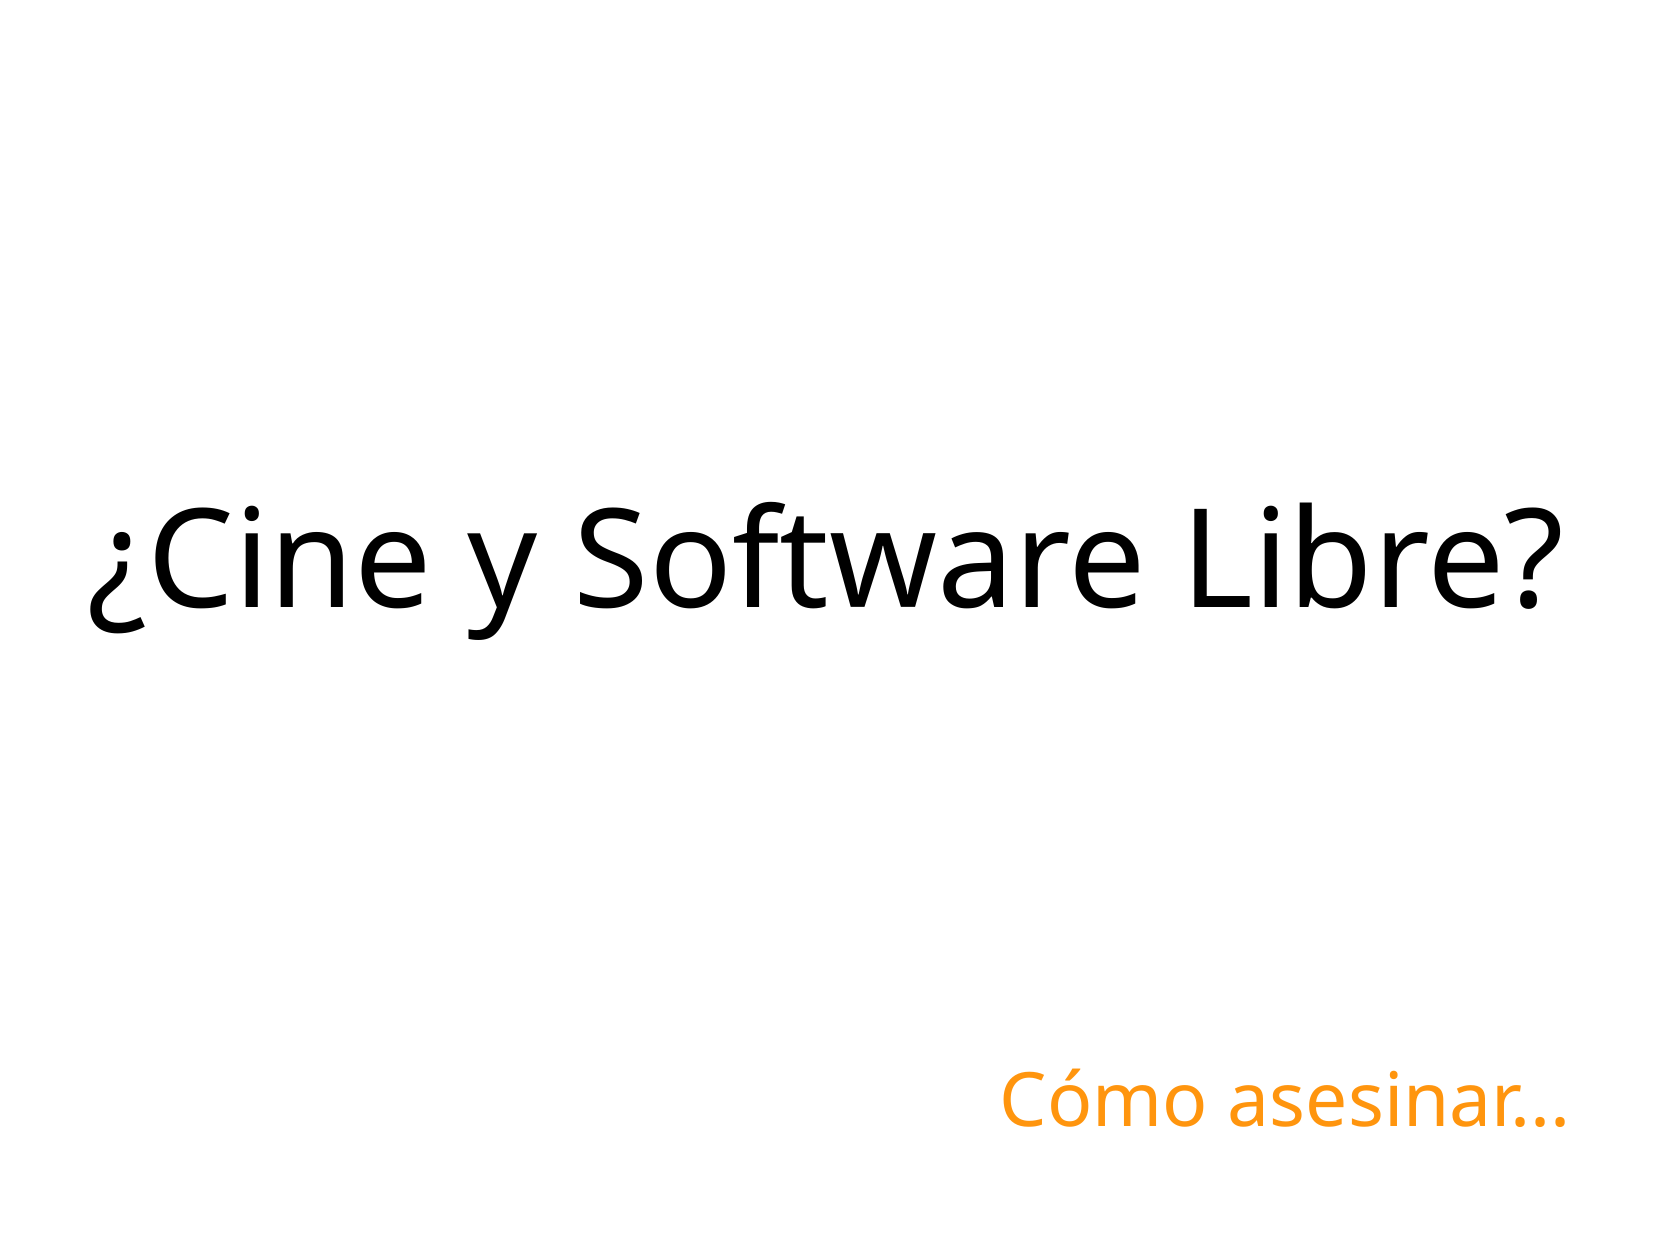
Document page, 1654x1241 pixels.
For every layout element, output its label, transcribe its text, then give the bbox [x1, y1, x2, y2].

title Cómo asesinar... [82, 994, 1571, 1202]
title ¿Cine y Software Libre? [82, 451, 1571, 659]
